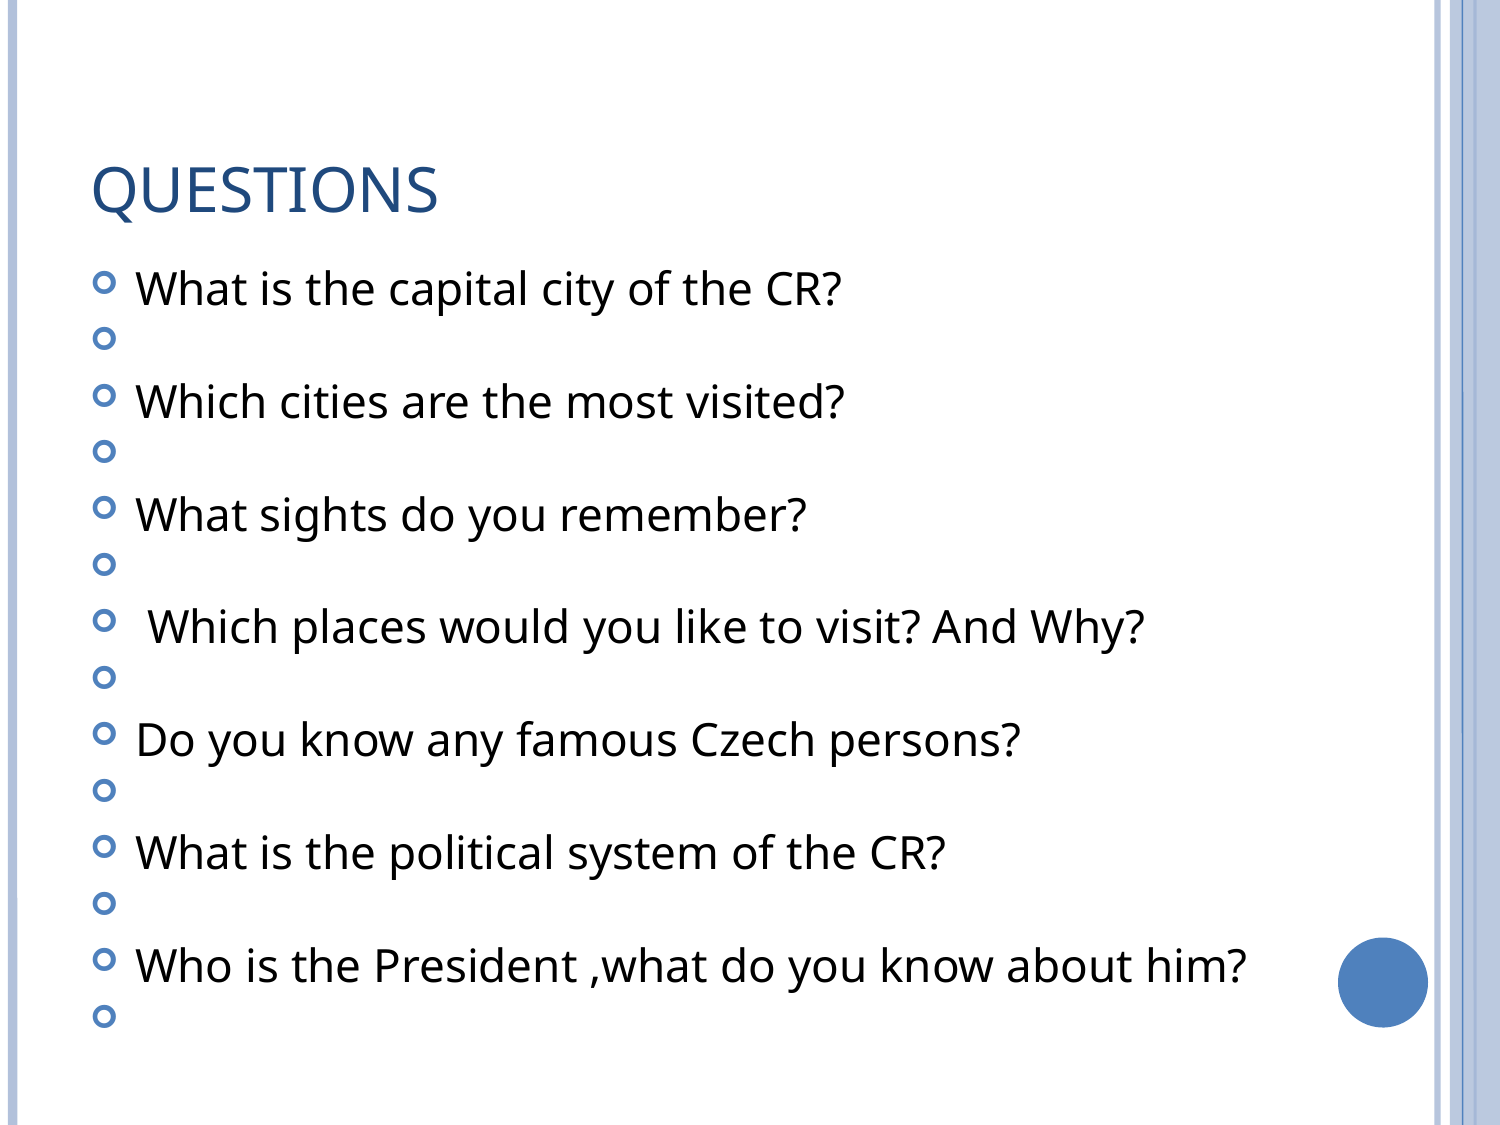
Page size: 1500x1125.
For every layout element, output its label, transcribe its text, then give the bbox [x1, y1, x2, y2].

title questions [75, 45, 1300, 233]
list What is the capital city of the CR? Which cities are the most visited? What sights do you remember? Which places would you like to visit? And Why? Do you know any famous Czech persons? What is the political system of the CR? Who is the President ,what do you know about him? [75, 262, 1300, 1062]
